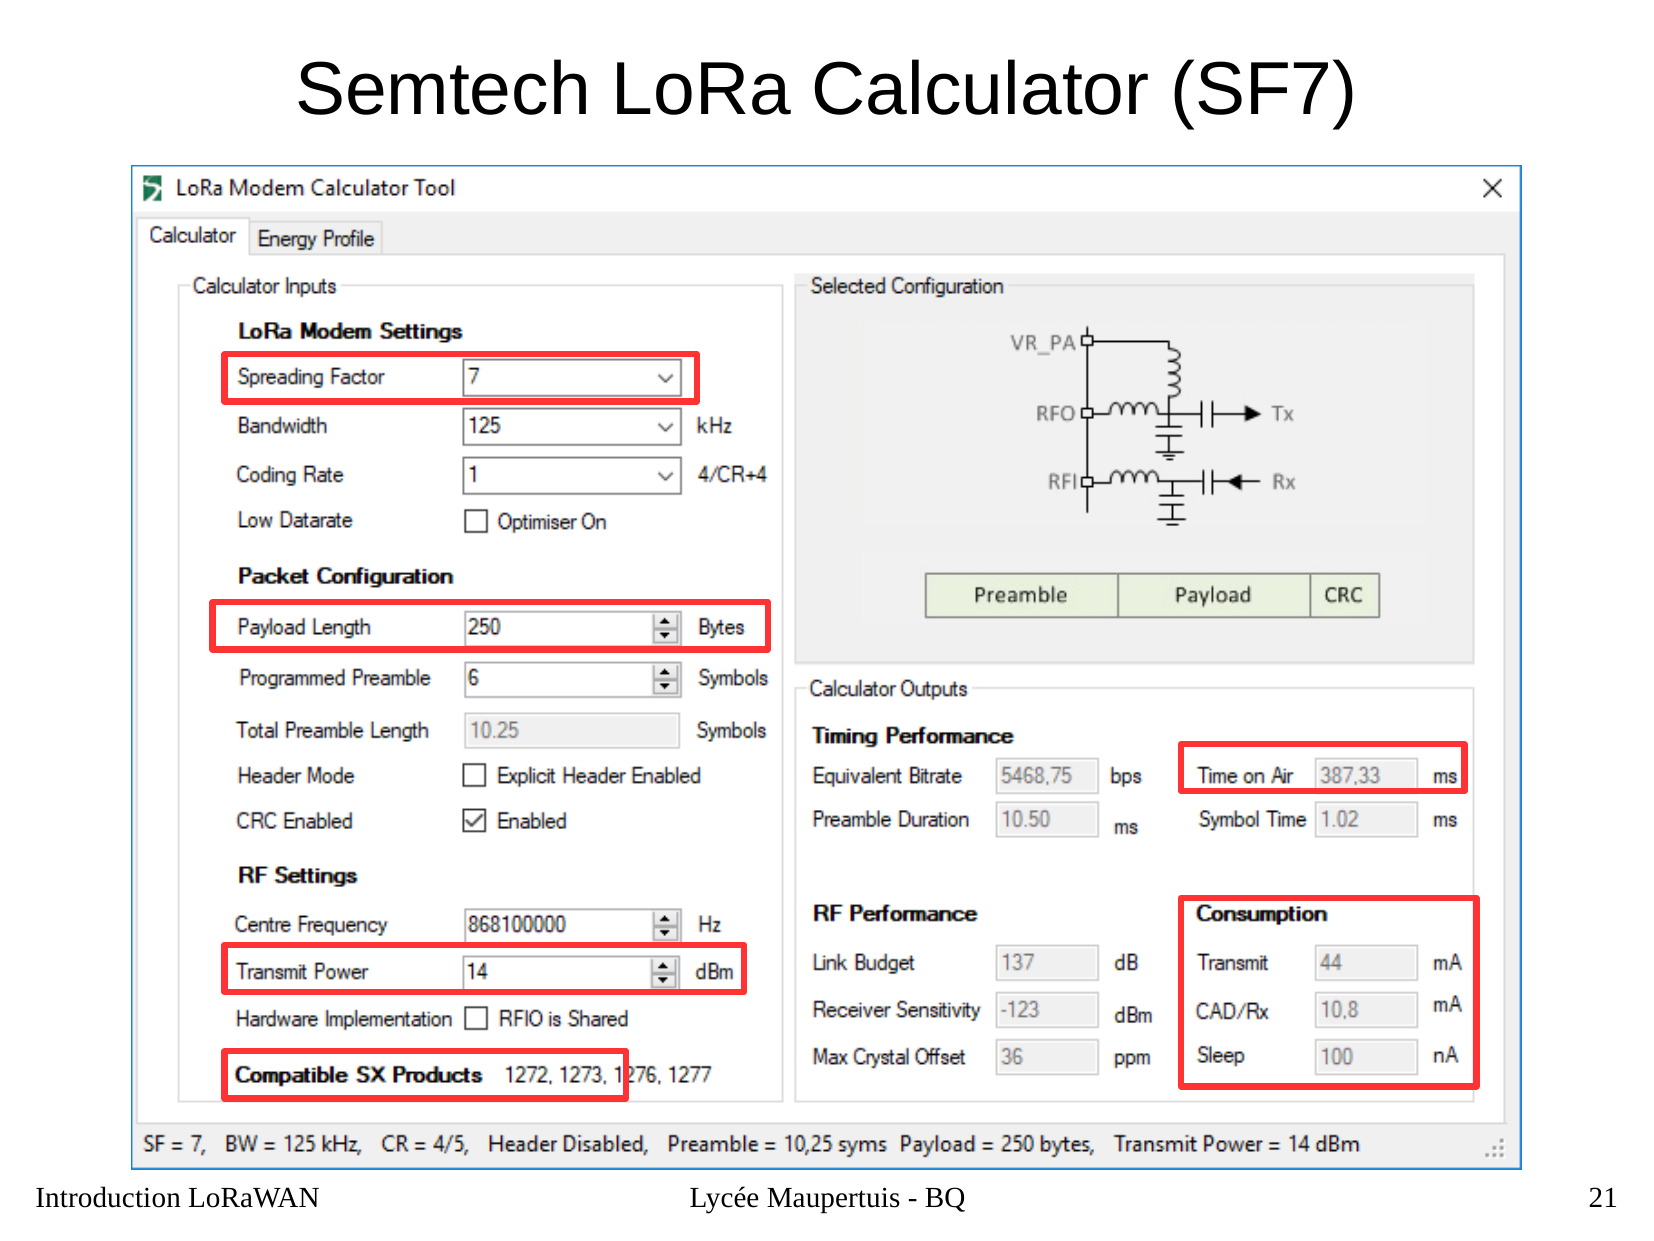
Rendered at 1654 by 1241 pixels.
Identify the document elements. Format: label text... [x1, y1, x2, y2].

picture [131, 165, 1522, 1170]
title Semtech LoRa Calculator (SF7) [35, 35, 1619, 142]
